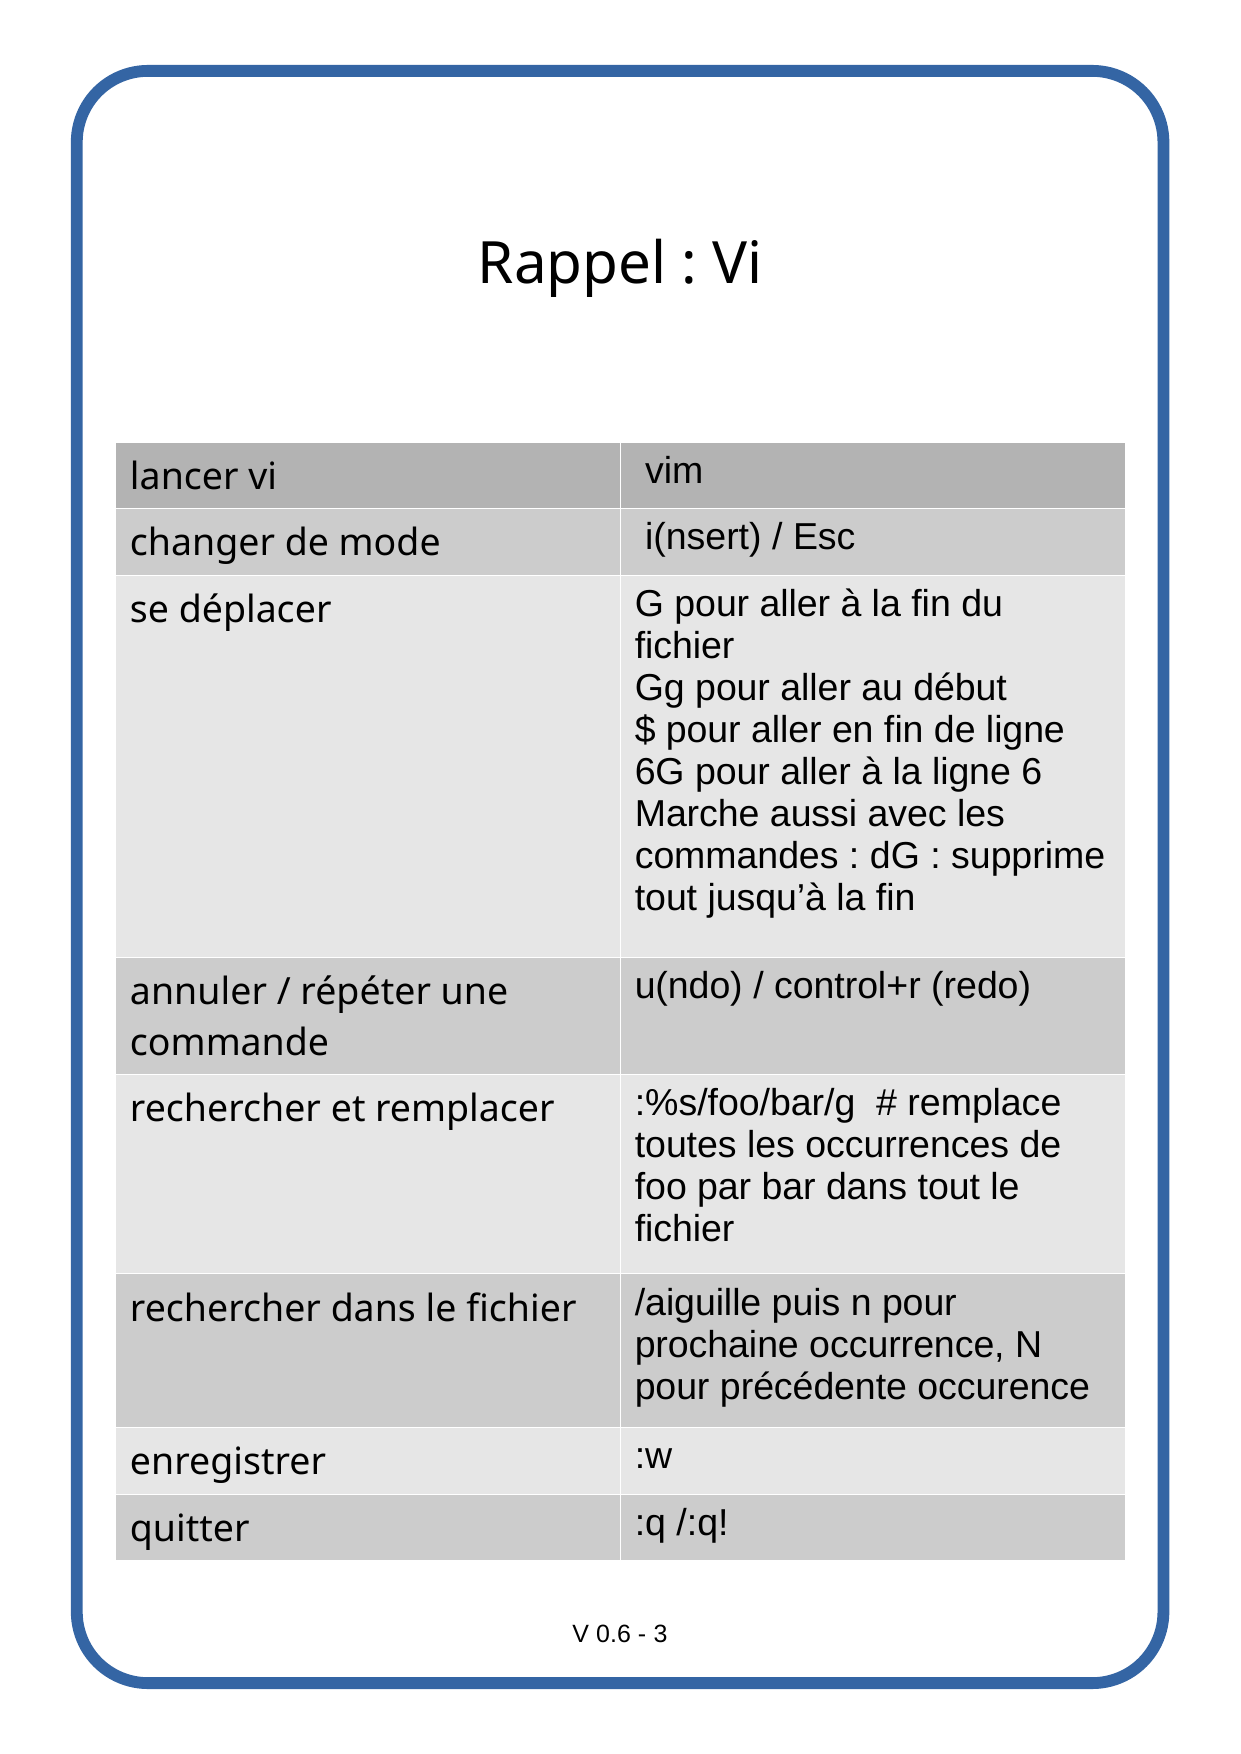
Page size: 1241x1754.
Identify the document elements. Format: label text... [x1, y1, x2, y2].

table_header vim [621, 443, 1125, 508]
table_cell annuler / répéter une commande [116, 958, 620, 1074]
table_cell changer de mode [116, 509, 620, 575]
table_cell rechercher dans le fichier [116, 1274, 620, 1427]
table_cell :%s/foo/bar/g # remplace toutes les occurrences de foo par bar dans tout le fichier [621, 1075, 1125, 1273]
table_cell u(ndo) / control+r (redo) [621, 958, 1125, 1074]
title Rappel : Vi [115, 124, 1125, 398]
table_cell quitter [116, 1495, 620, 1560]
table_cell enregistrer [116, 1428, 620, 1494]
table_cell :q /:q! [621, 1495, 1125, 1560]
table_cell rechercher et remplacer [116, 1075, 620, 1273]
table_cell /aiguille puis n pour prochaine occurrence, N pour précédente occurence [621, 1274, 1125, 1427]
table_cell se déplacer [116, 576, 620, 957]
table_header lancer vi [116, 443, 620, 508]
table_cell i(nsert) / Esc [621, 509, 1125, 575]
table_cell G pour aller à la fin du fichier Gg pour aller au début $ pour aller en fin de ligne 6G pour aller à la ligne 6 Marche aussi avec les commandes : dG : supprime tout jusqu’à la fin [621, 576, 1125, 957]
table_cell :w [621, 1428, 1125, 1494]
